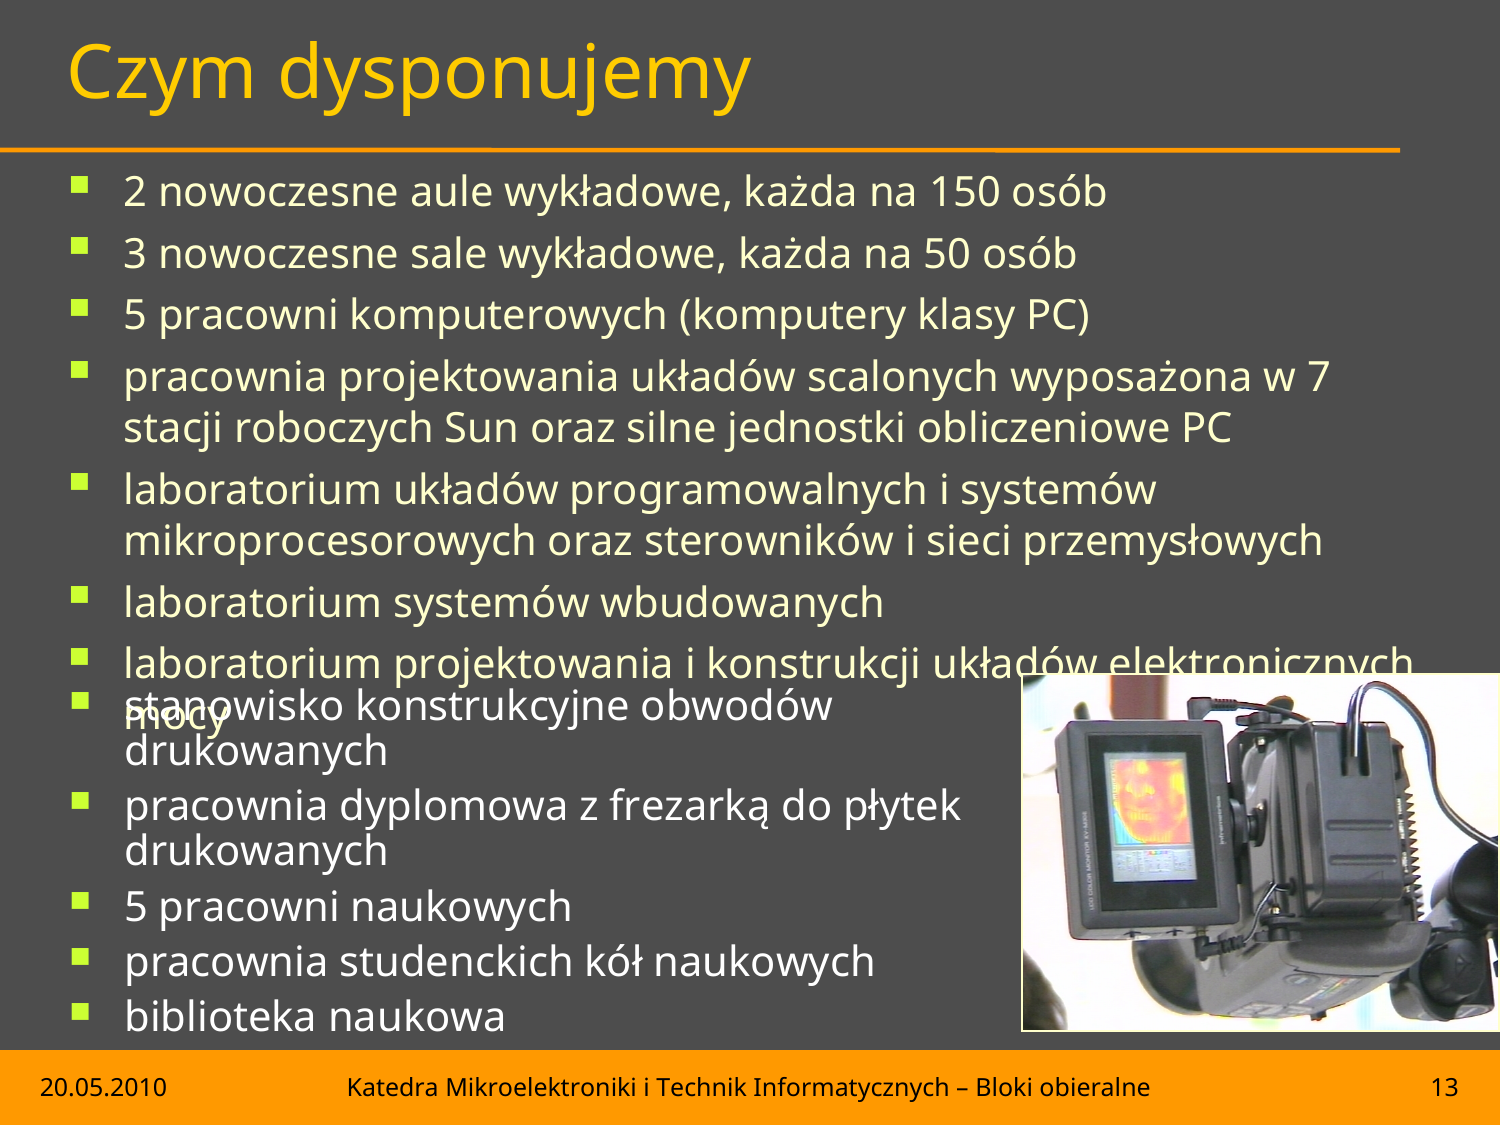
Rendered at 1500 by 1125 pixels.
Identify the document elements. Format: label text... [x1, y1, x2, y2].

list 2 nowoczesne aule wykładowe, każda na 150 osób 3 nowoczesne sale wykładowe, każda na 50 osób 5 pracowni komputerowych (komputery klasy PC) pracownia projektowania układów scalonych wyposażona w 7 stacji roboczych Sun oraz silne jednostki obliczeniowe PC laboratorium układów programowalnych i systemów mikroprocesorowych oraz sterowników i sieci przemysłowych laboratorium systemów wbudowanych laboratorium projektowania i konstrukcji układów elektronicznych mocy [53, 157, 1438, 709]
picture [1022, 675, 1498, 1030]
title Czym dysponujemy [52, 12, 1469, 127]
text_box stanowisko konstrukcyjne obwodów drukowanych pracownia dyplomowa z frezarką do płytek drukowanych 5 pracowni naukowych pracownia studenckich kół naukowych biblioteka naukowa [54, 676, 1005, 1049]
